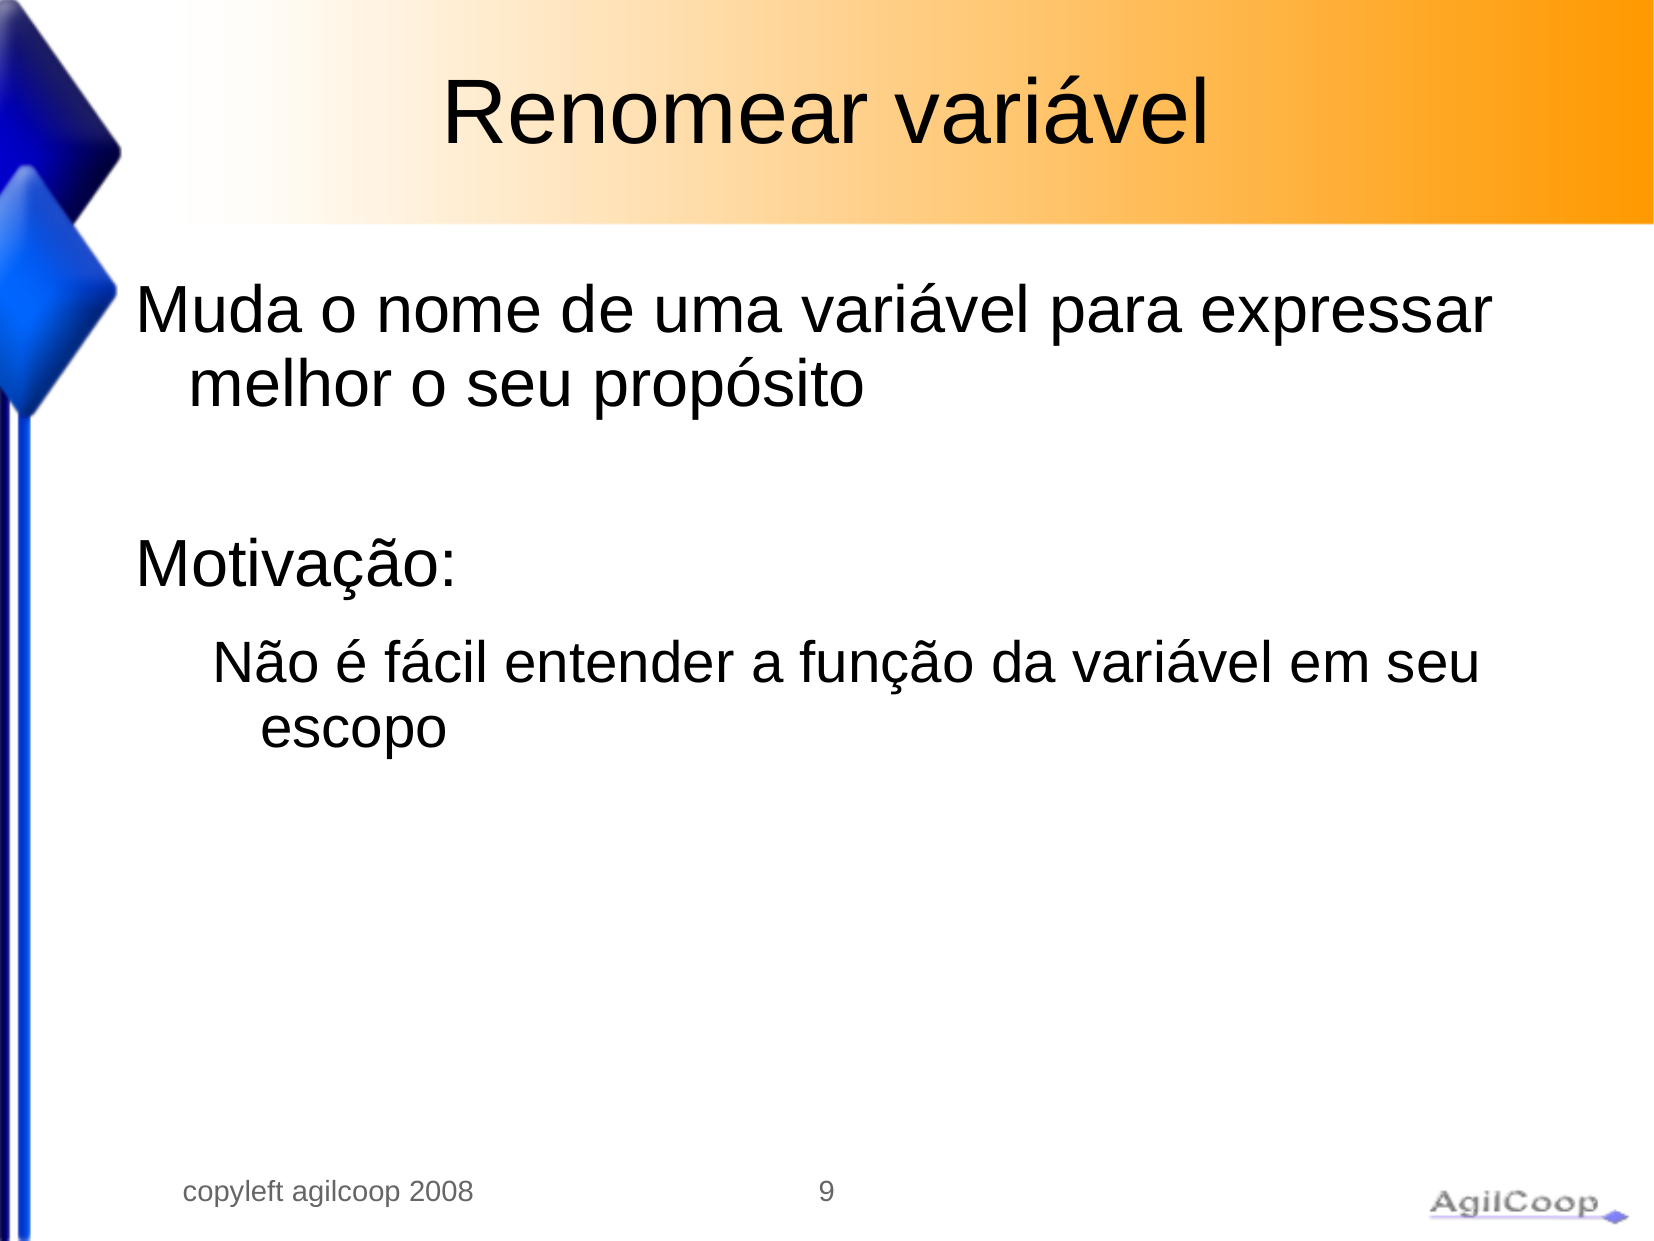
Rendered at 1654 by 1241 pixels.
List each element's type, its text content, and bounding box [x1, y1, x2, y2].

picture [0, 0, 1654, 1241]
list Muda o nome de uma variável para expressar melhor o seu propósito Motivação: Não é fácil entender a função da variável em seu escopo [118, 271, 1607, 1108]
title Renomear variável [82, 15, 1571, 208]
